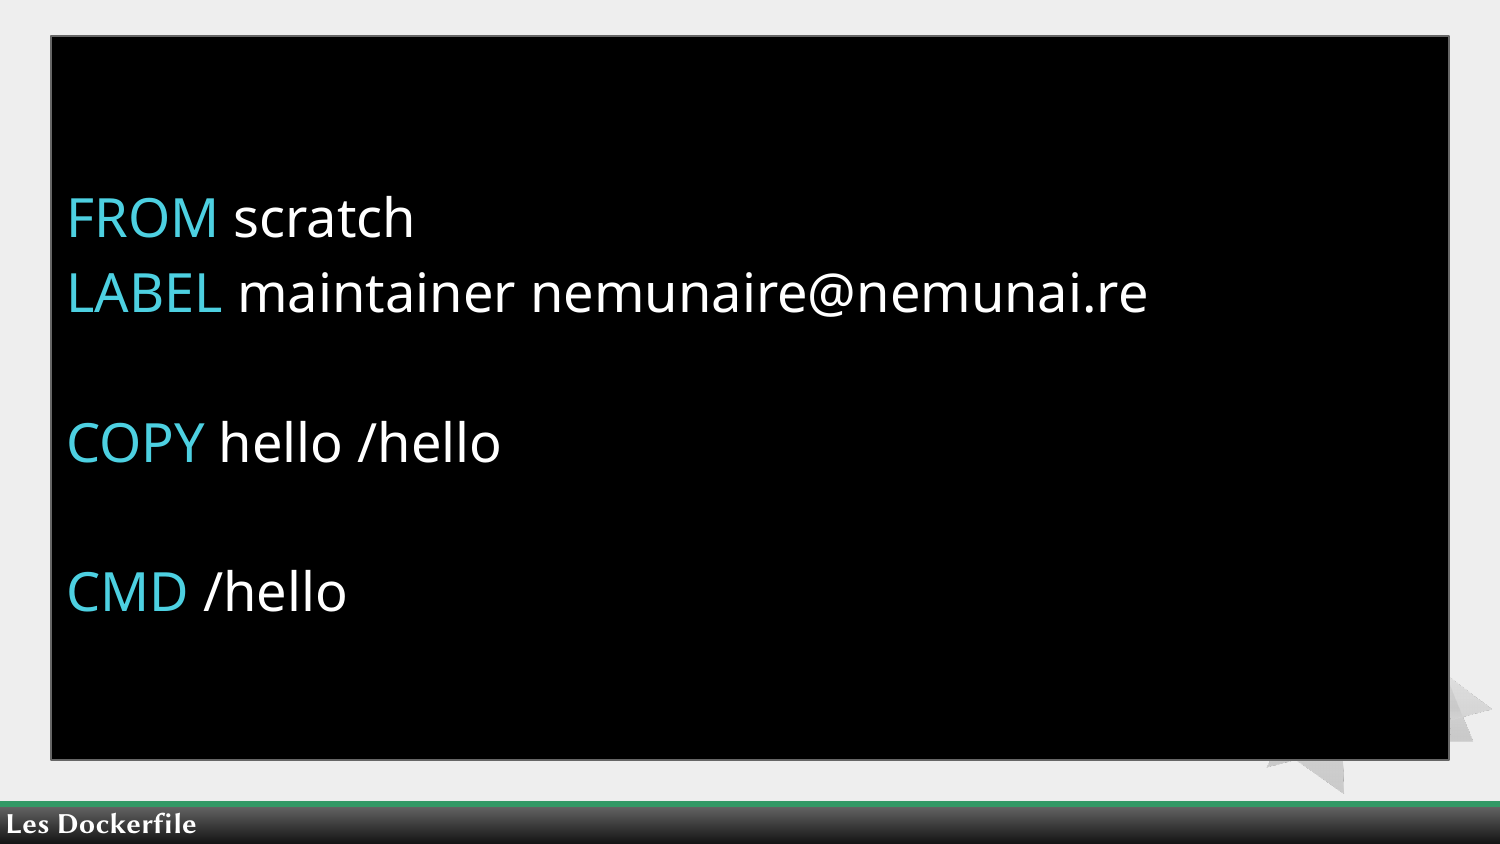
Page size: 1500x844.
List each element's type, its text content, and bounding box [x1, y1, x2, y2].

text_box FROM scratch LABEL maintainer nemunaire@nemunai.re COPY hello /hello CMD /hello [51, 36, 1449, 761]
title Les Dockerfile [5, 801, 1075, 844]
picture [1187, 587, 1492, 794]
